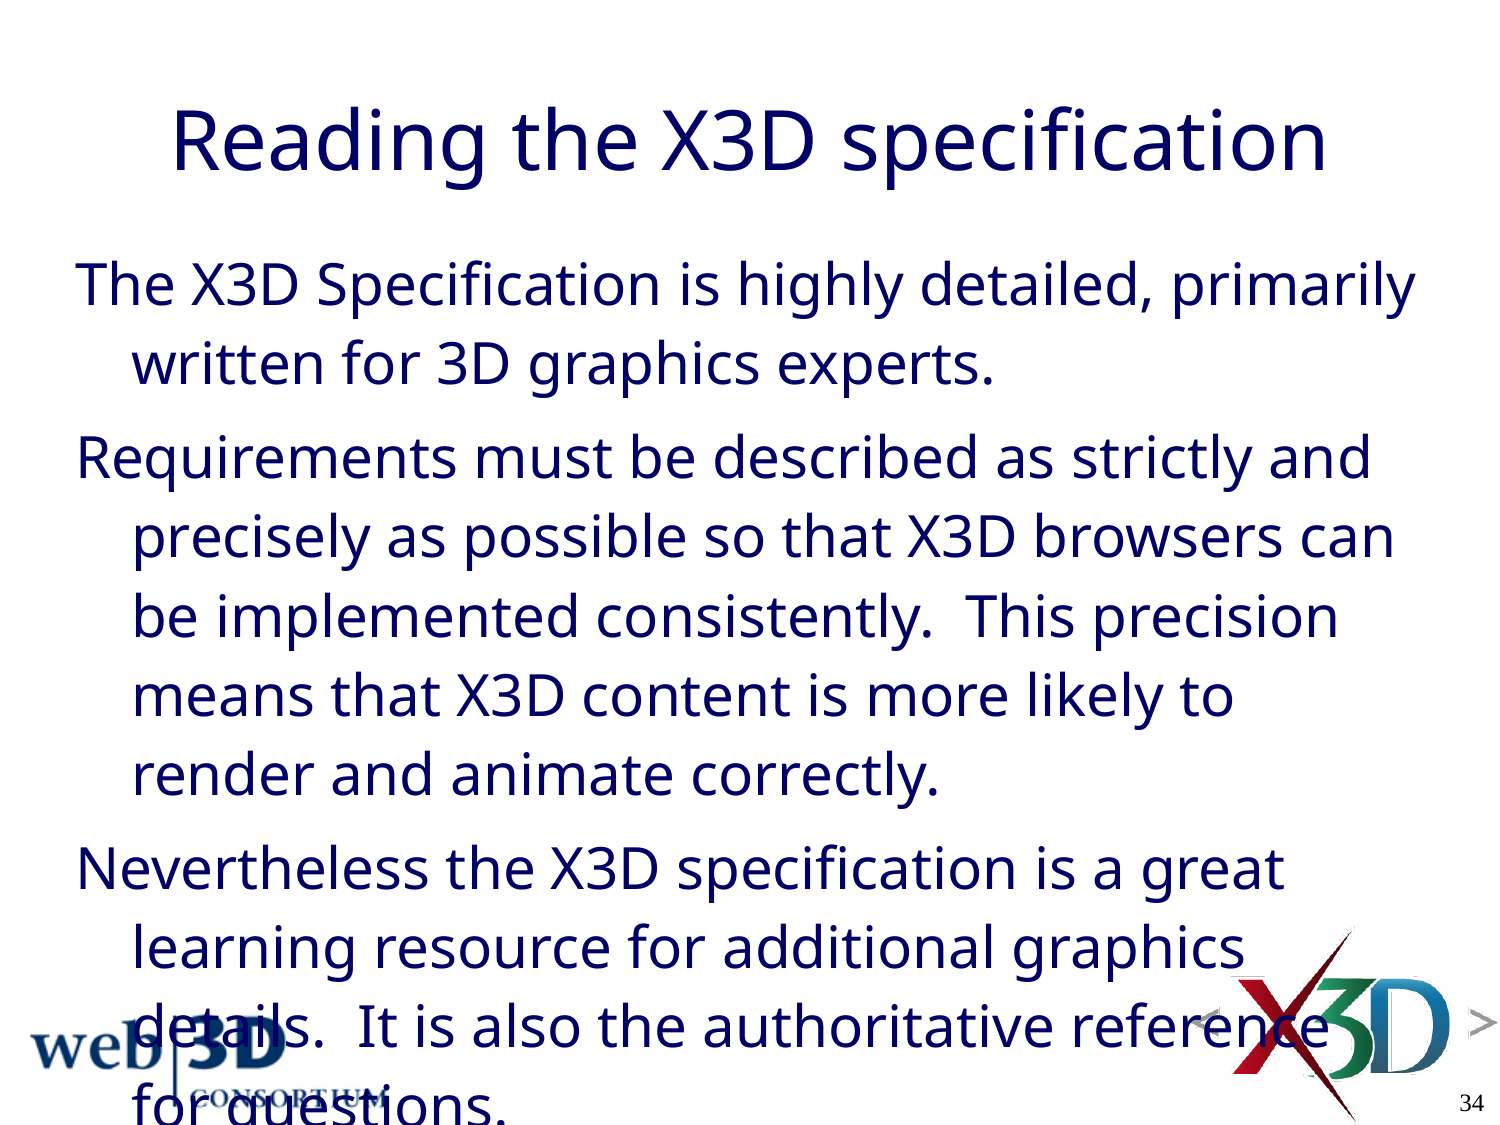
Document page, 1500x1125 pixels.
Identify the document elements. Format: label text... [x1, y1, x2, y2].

list The X3D Specification is highly detailed, primarily written for 3D graphics experts. Requirements must be described as strictly and precisely as possible so that X3D browsers can be implemented consistently. This precision means that X3D content is more likely to render and animate correctly. Nevertheless the X3D specification is a great learning resource for additional graphics details. It is also the authoritative reference for questions. [75, 243, 1425, 1119]
picture [12, 998, 75, 1118]
picture [1187, 926, 1500, 1125]
title Reading the X3D specification [112, 44, 1388, 232]
